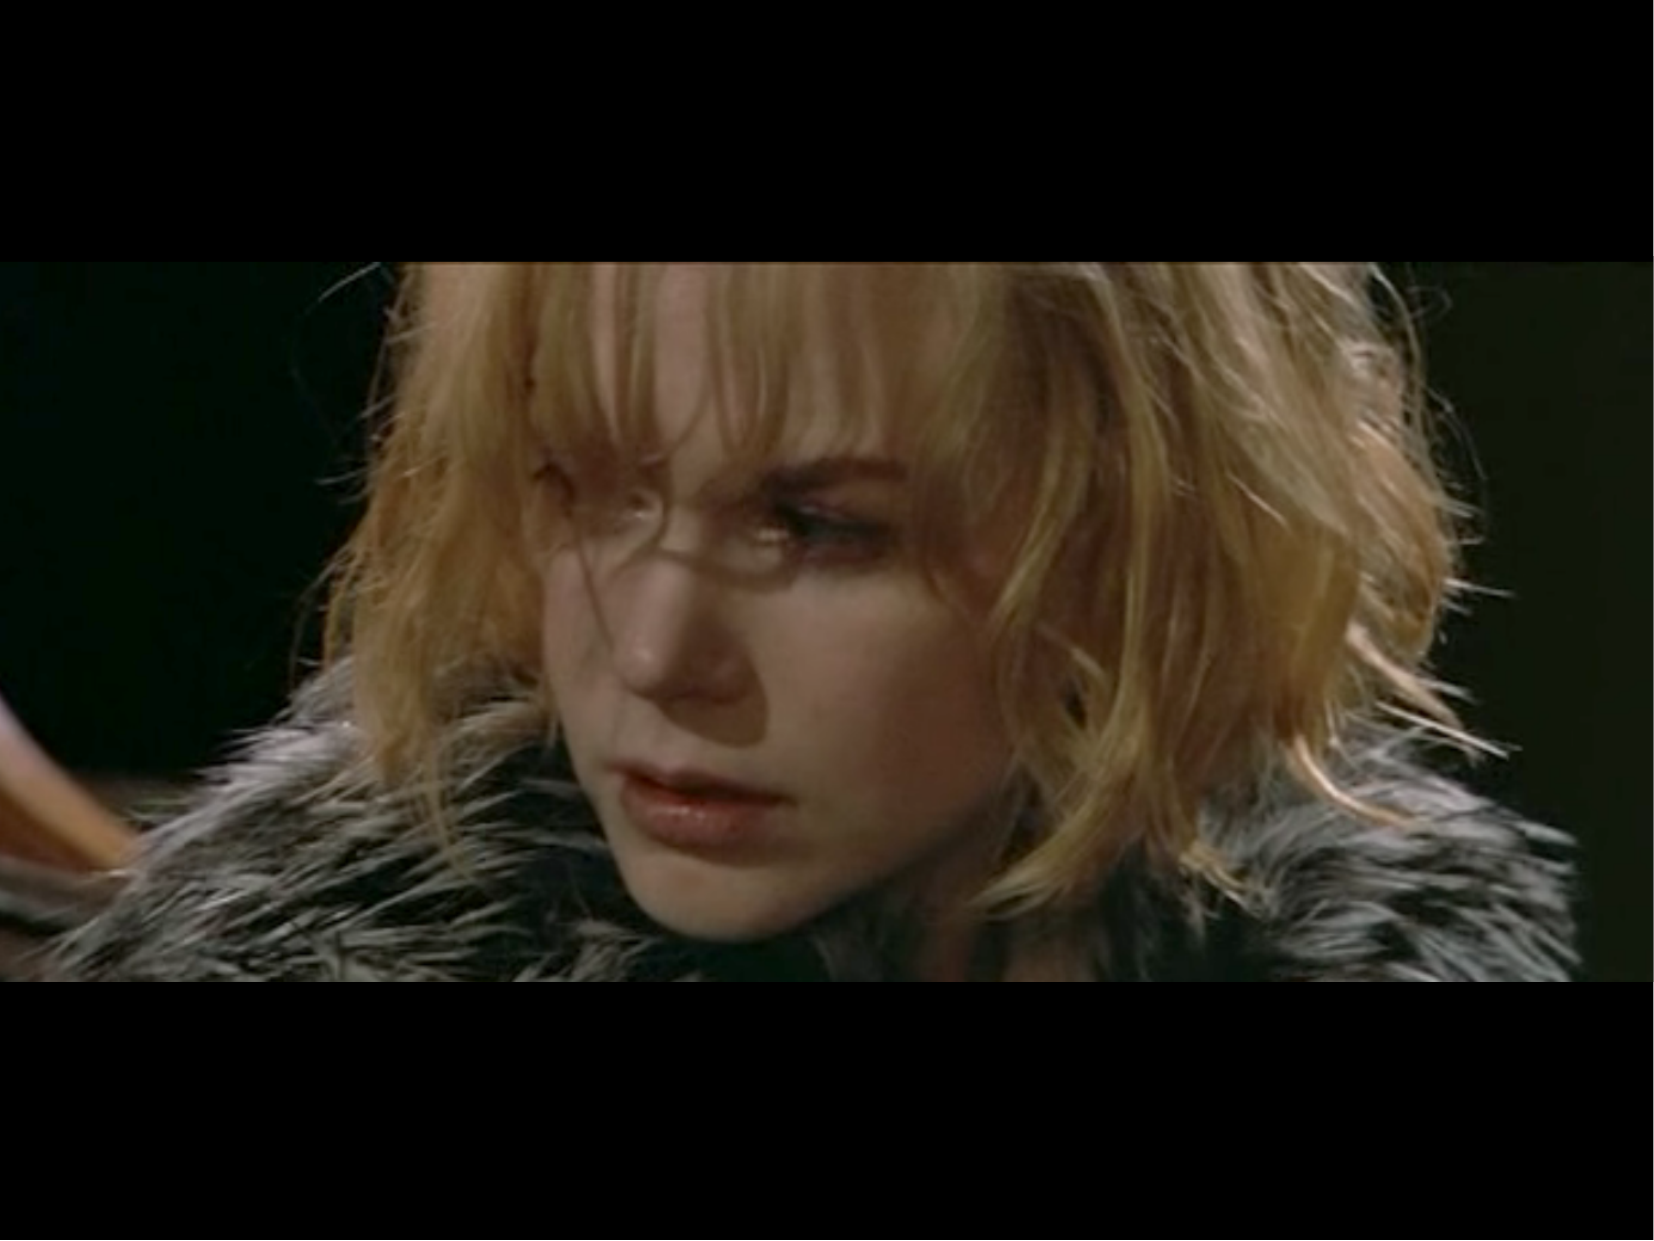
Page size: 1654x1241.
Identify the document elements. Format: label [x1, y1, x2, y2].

picture [0, 256, 1654, 982]
